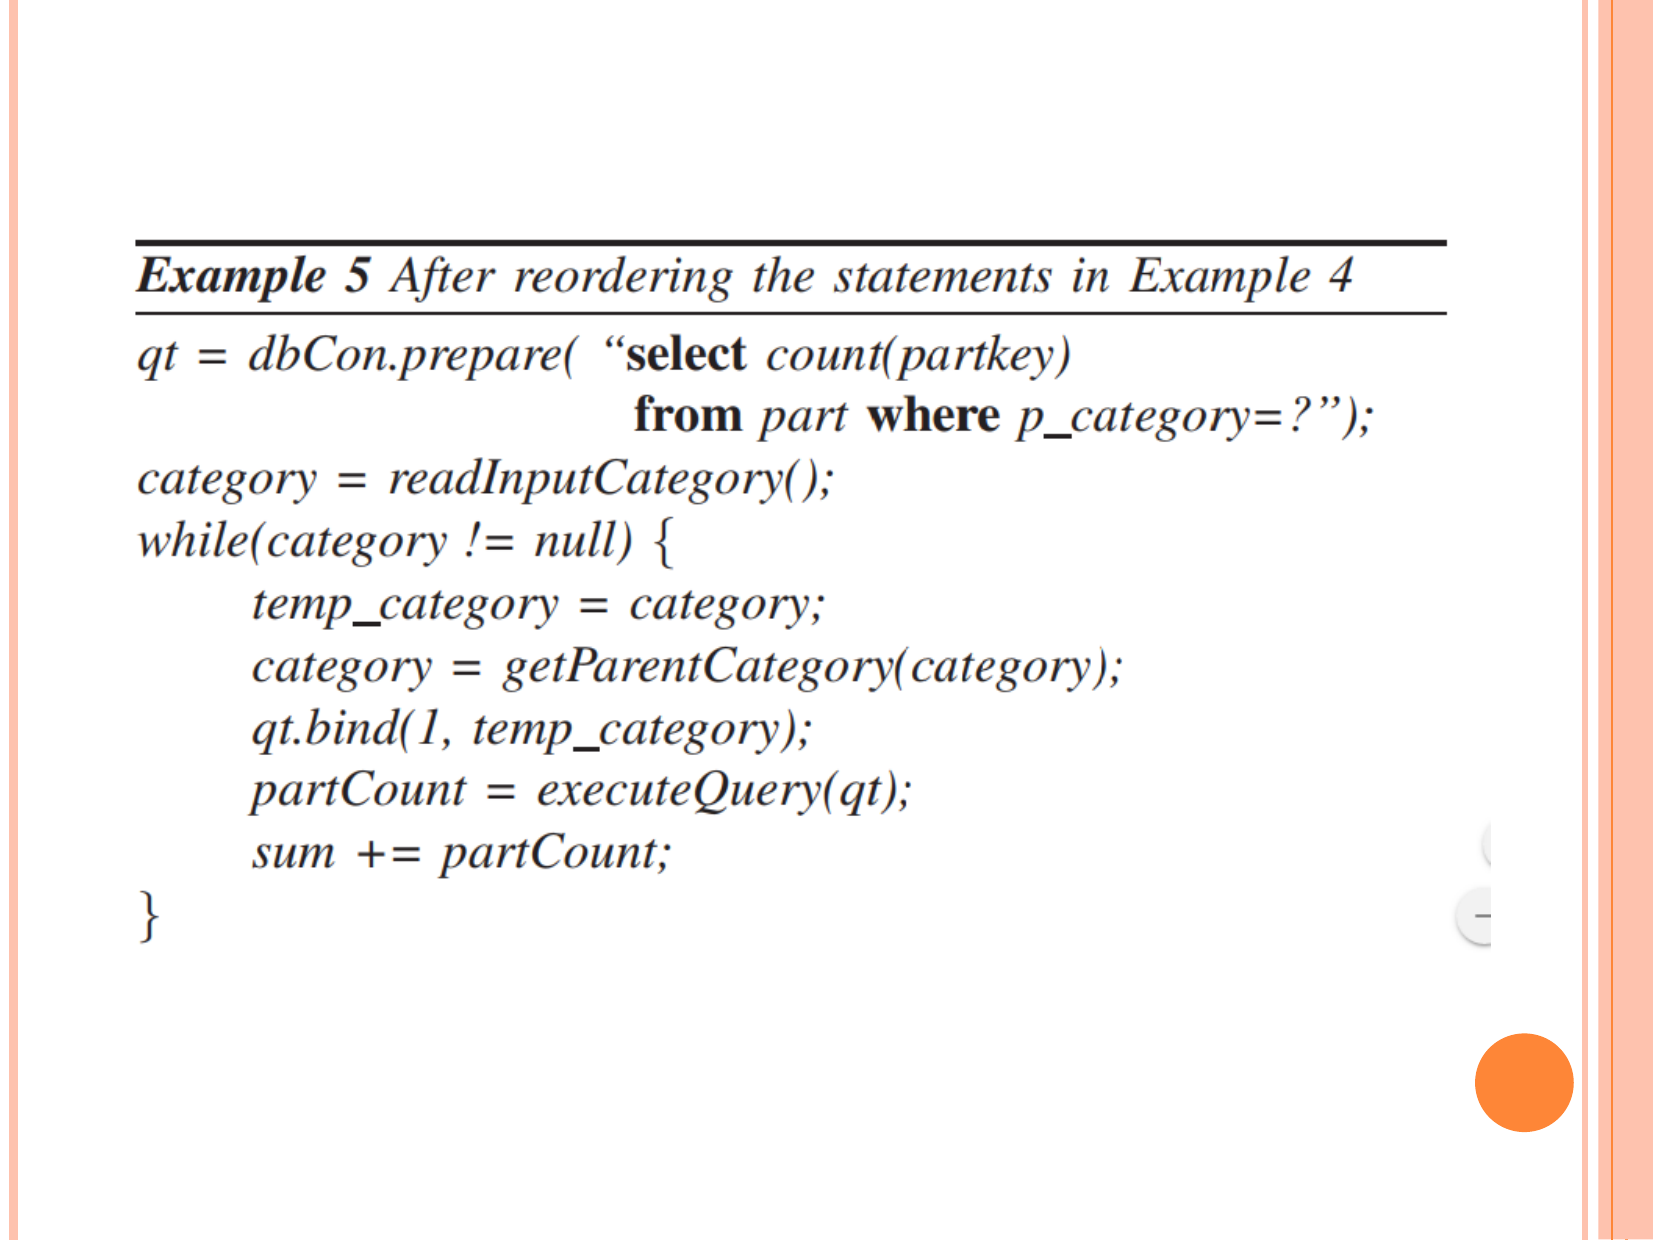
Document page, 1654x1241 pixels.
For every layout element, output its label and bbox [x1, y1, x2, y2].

picture [106, 212, 1491, 960]
